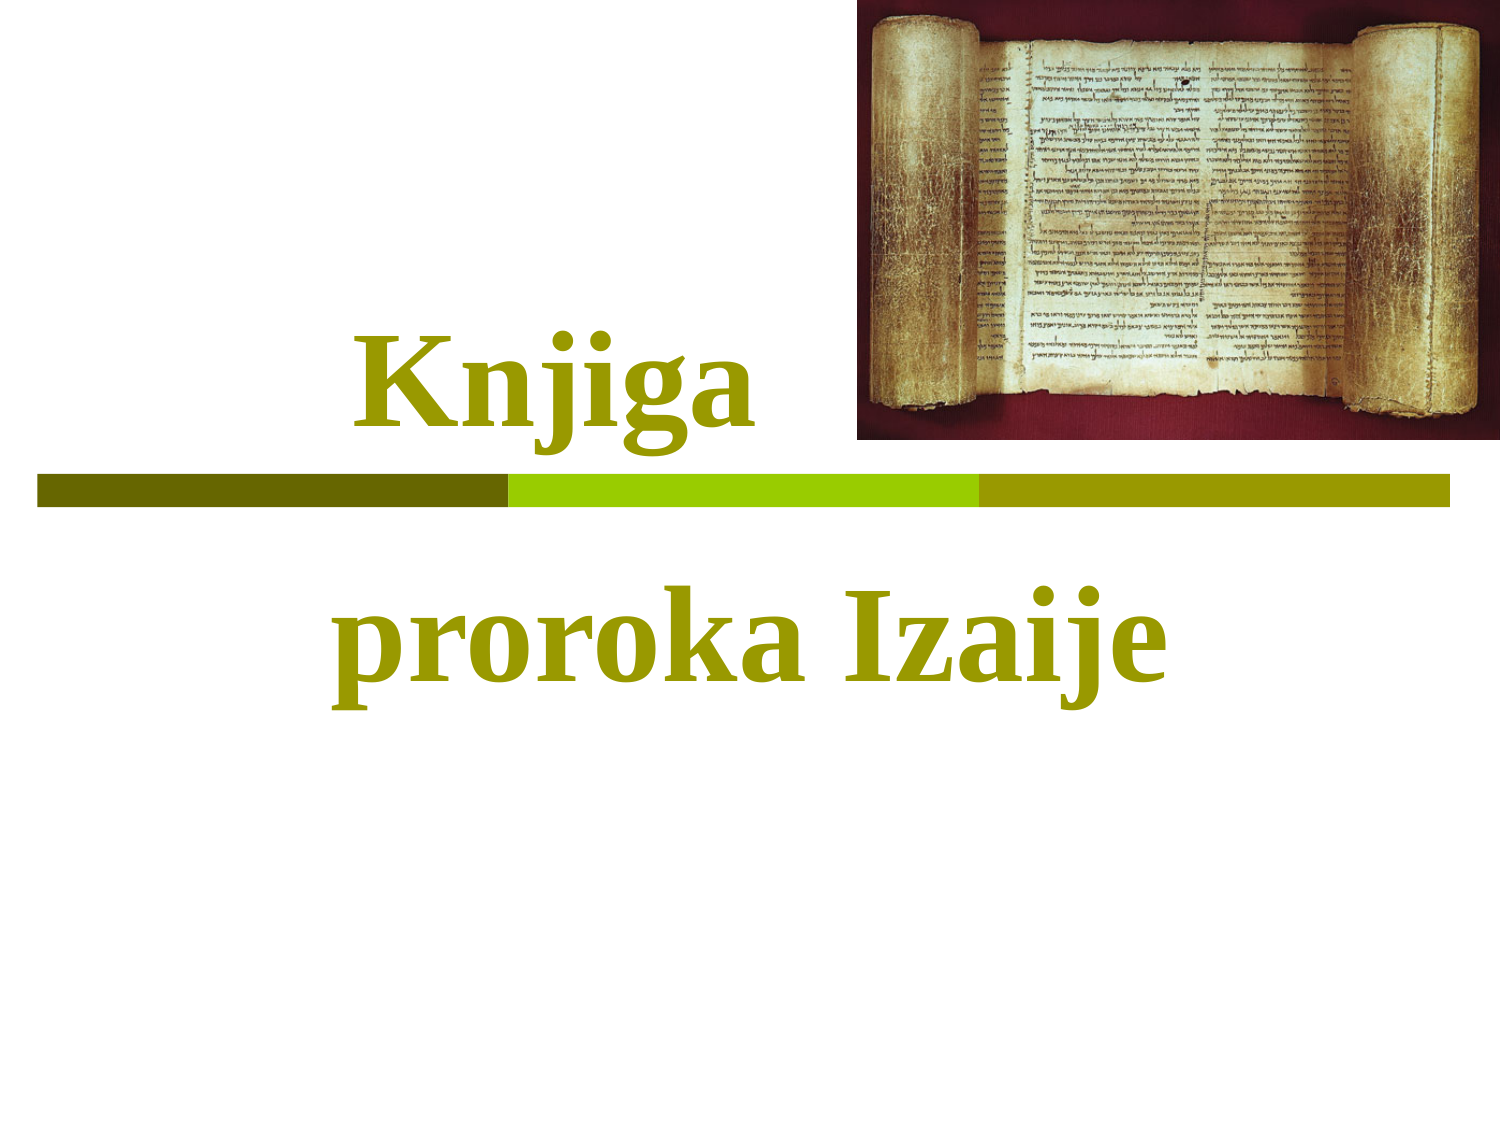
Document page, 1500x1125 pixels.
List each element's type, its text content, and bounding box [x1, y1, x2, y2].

subtitle proroka Izaije [225, 536, 1276, 899]
picture [857, 0, 1500, 440]
title Knjiga [337, 112, 1388, 462]
